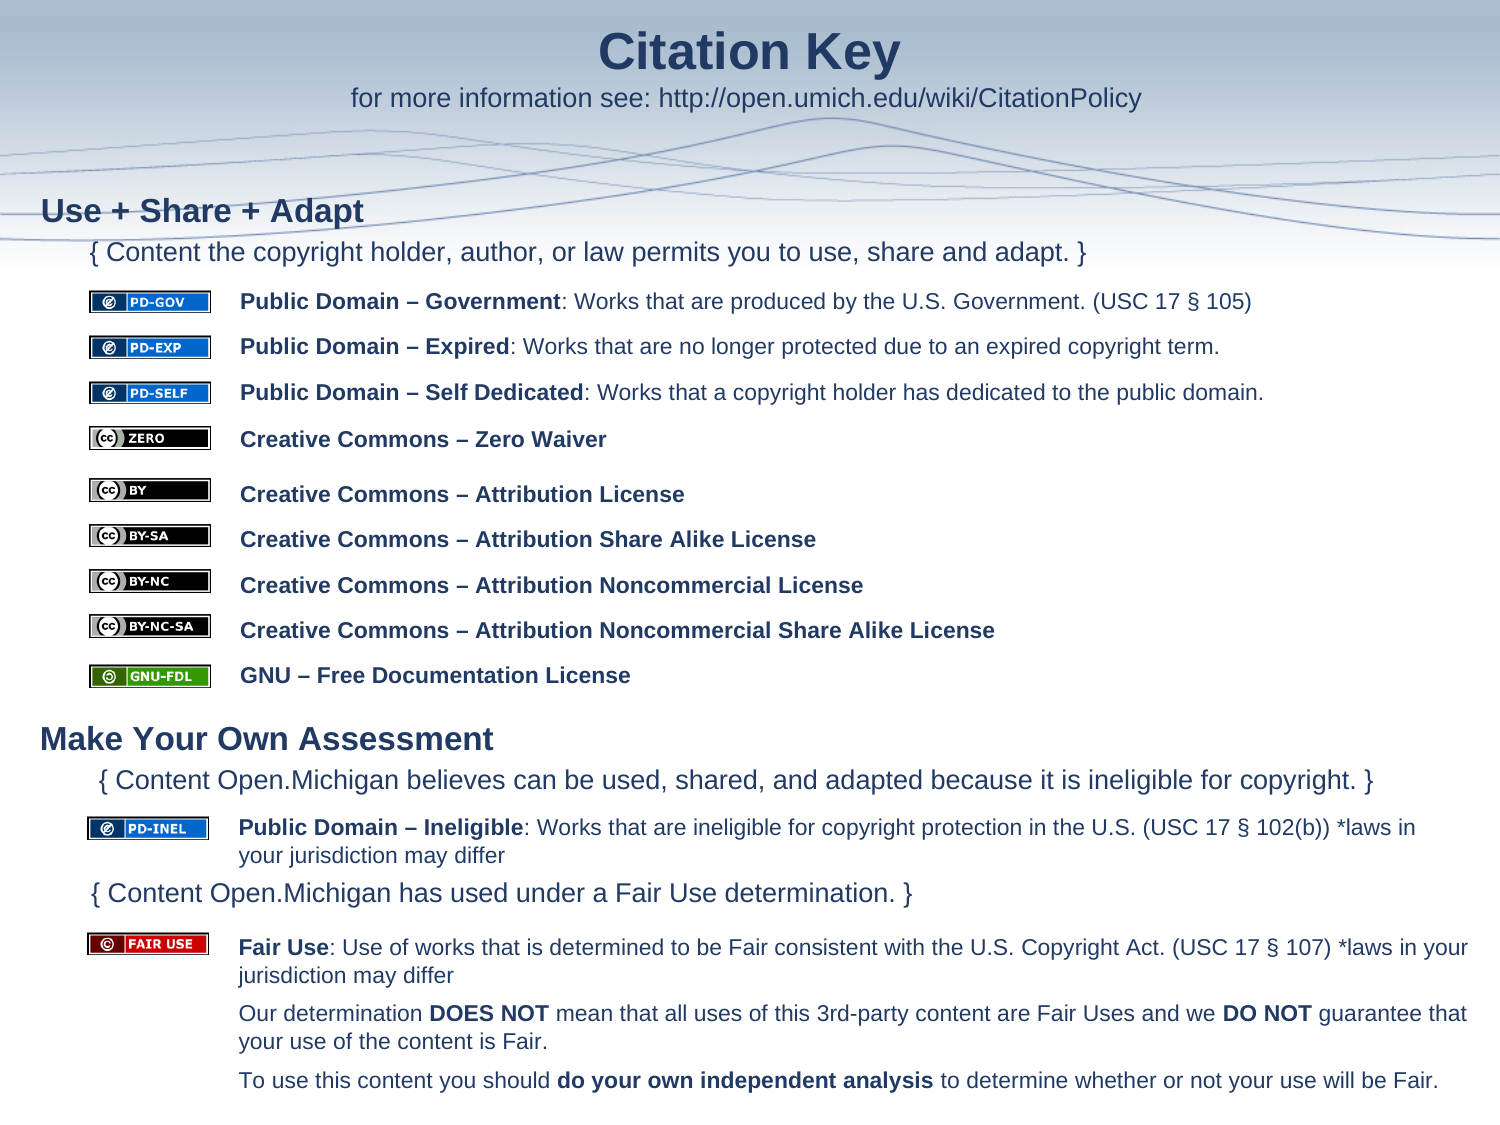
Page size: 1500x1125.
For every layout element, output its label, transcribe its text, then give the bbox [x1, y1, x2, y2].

text_box Use + Share + Adapt [26, 181, 380, 277]
text_box { Content the copyright holder, author, or law permits you to use, share and adapt. } [74, 226, 1101, 275]
picture [0, 0, 1500, 266]
text_box GNU – Free Documentation License [225, 653, 1190, 697]
text_box Public Domain – Government: Works that are produced by the U.S. Government. (USC 17 § 105) [225, 278, 1313, 322]
text_box { Content Open.Michigan believes can be used, shared, and adapted because it is ineligible for copyright. } [84, 755, 1388, 804]
picture [89, 426, 211, 450]
text_box Creative Commons – Attribution Noncommercial License [225, 562, 1430, 606]
text_box Fair Use: Use of works that is determined to be Fair consistent with the U.S. Copyright Act. (USC 17 § 107) *laws in your jurisdiction may differ Our determination DOES NOT mean that all uses of this 3rd-party content are Fair Uses and we DO NOT guarantee that your use of the content is Fair. To use this content you should do your own independent analysis to determine whether or not your use will be Fair. [223, 924, 1500, 1101]
text_box Public Domain – Self Dedicated: Works that a copyright holder has dedicated to the public domain. [225, 369, 1329, 413]
picture [87, 932, 209, 955]
picture [89, 614, 211, 638]
picture [89, 524, 211, 547]
picture [87, 816, 209, 840]
picture [89, 335, 211, 359]
text_box Public Domain – Ineligible: Works that are ineligible for copyright protection in the U.S. (USC 17 § 102(b)) *laws in your jurisdiction may differ [223, 805, 1442, 876]
picture [89, 664, 211, 688]
picture [89, 569, 211, 593]
text_box Citation Key for more information see: http://open.umich.edu/wiki/CitationPolicy [74, 11, 1425, 121]
text_box Creative Commons – Attribution License [225, 471, 1190, 515]
text_box Creative Commons – Attribution Noncommercial Share Alike License [225, 607, 1500, 651]
text_box Public Domain – Expired: Works that are no longer protected due to an expired copyright term. [225, 324, 1258, 368]
picture [89, 290, 211, 313]
picture [89, 478, 211, 502]
picture [89, 381, 211, 404]
text_box Creative Commons – Attribution Share Alike License [225, 517, 1337, 561]
text_box Creative Commons – Zero Waiver [225, 416, 1190, 460]
text_box Make Your Own Assessment [25, 709, 510, 805]
text_box { Content Open.Michigan has used under a Fair Use determination. } [76, 868, 1347, 917]
